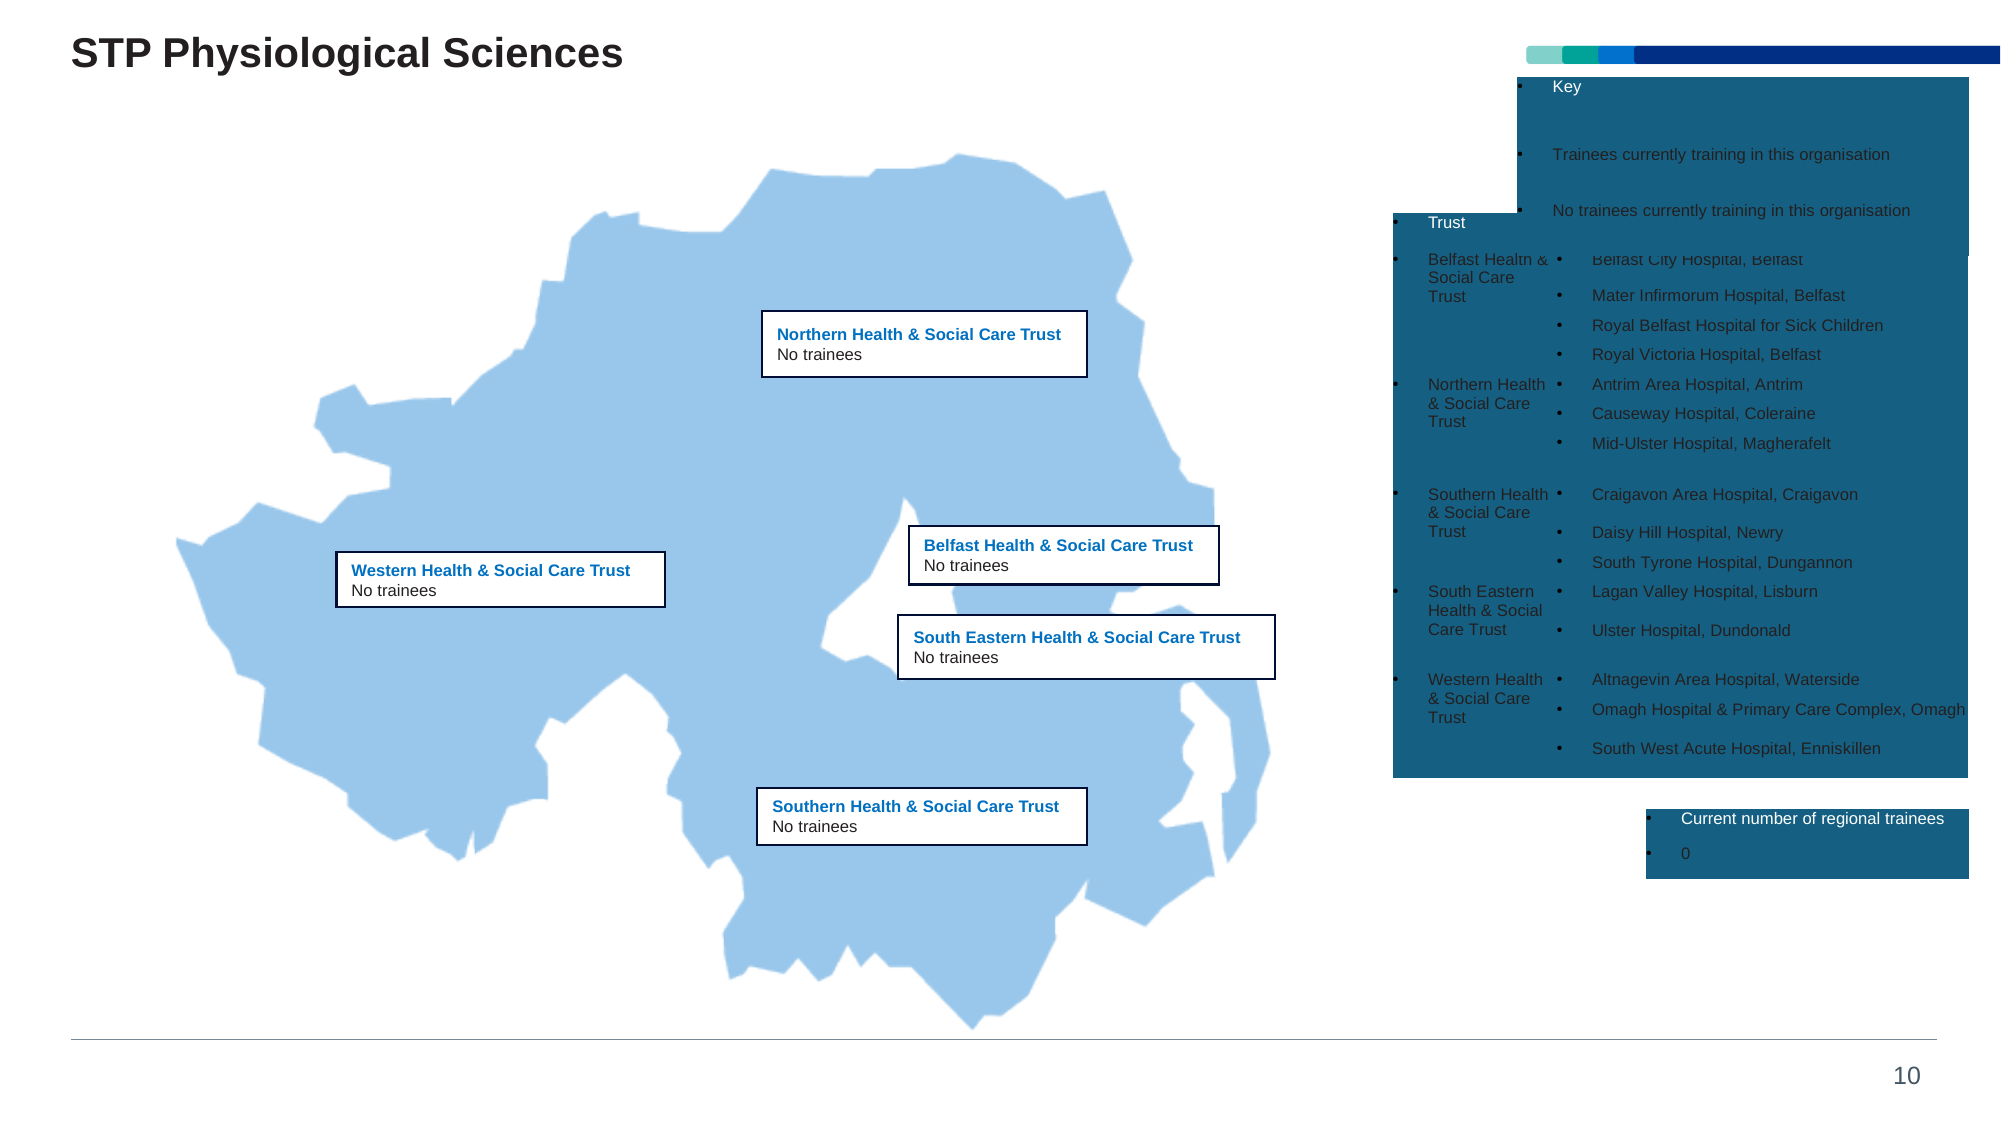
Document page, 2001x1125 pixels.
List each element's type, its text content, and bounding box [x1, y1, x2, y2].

table_cell Altnagevin Area Hospital, Waterside [1557, 671, 1968, 700]
table_header Key [1517, 77, 1912, 146]
picture [163, 142, 1285, 1047]
table_cell Northern Health & Social Care Trust [1393, 375, 1557, 485]
table_cell 0 [1646, 844, 1969, 879]
table_cell [1912, 201, 1969, 256]
table_cell Mater Infirmorum Hospital, Belfast [1557, 287, 1968, 316]
table_cell Royal Belfast Hospital for Sick Children [1557, 316, 1968, 346]
table_cell [1912, 146, 1969, 201]
table_header [1912, 77, 1969, 146]
table_cell Western Health & Social Care Trust [1393, 671, 1557, 778]
table_cell Lagan Valley Hospital, Lisburn [1557, 582, 1968, 621]
table_cell Omagh Hospital & Primary Care Complex, Omagh [1557, 700, 1968, 739]
text_box Belfast Health & Social Care Trust No trainees [909, 526, 1219, 584]
table_cell Daisy Hill Hospital, Newry [1557, 523, 1968, 553]
text_box Western Health & Social Care Trust No trainees [336, 552, 665, 607]
table_cell No trainees currently training in this organisation [1517, 201, 1912, 256]
table_cell Craigavon Area Hospital, Craigavon [1557, 485, 1968, 523]
title STP Physiological Sciences [70, 32, 1513, 79]
table_cell Antrim Area Hospital, Antrim [1557, 375, 1968, 405]
table_cell Southern Health & Social Care Trust [1393, 485, 1557, 582]
text_box Southern Health & Social Care Trust No trainees [757, 788, 1087, 845]
table_cell Royal Victoria Hospital, Belfast [1557, 346, 1968, 375]
table_header Current number of regional trainees [1646, 809, 1969, 844]
table_cell South West Acute Hospital, Enniskillen [1557, 739, 1968, 778]
table_cell Trainees currently training in this organisation [1517, 146, 1912, 201]
table_cell Belfast City Hospital, Belfast [1557, 256, 1968, 287]
table_cell South Eastern Health & Social Care Trust [1393, 582, 1557, 671]
table_cell Mid-Ulster Hospital, Magherafelt [1557, 434, 1968, 485]
text_box Northern Health & Social Care Trust No trainees [762, 311, 1087, 377]
text_box South Eastern Health & Social Care Trust No trainees [898, 615, 1275, 679]
table_cell Belfast Health & Social Care Trust [1393, 250, 1557, 375]
table_header Trust [1393, 213, 1517, 250]
table_cell South Tyrone Hospital, Dungannon [1557, 553, 1968, 582]
table_cell Ulster Hospital, Dundonald [1557, 621, 1968, 671]
table_cell Causeway Hospital, Coleraine [1557, 405, 1968, 434]
